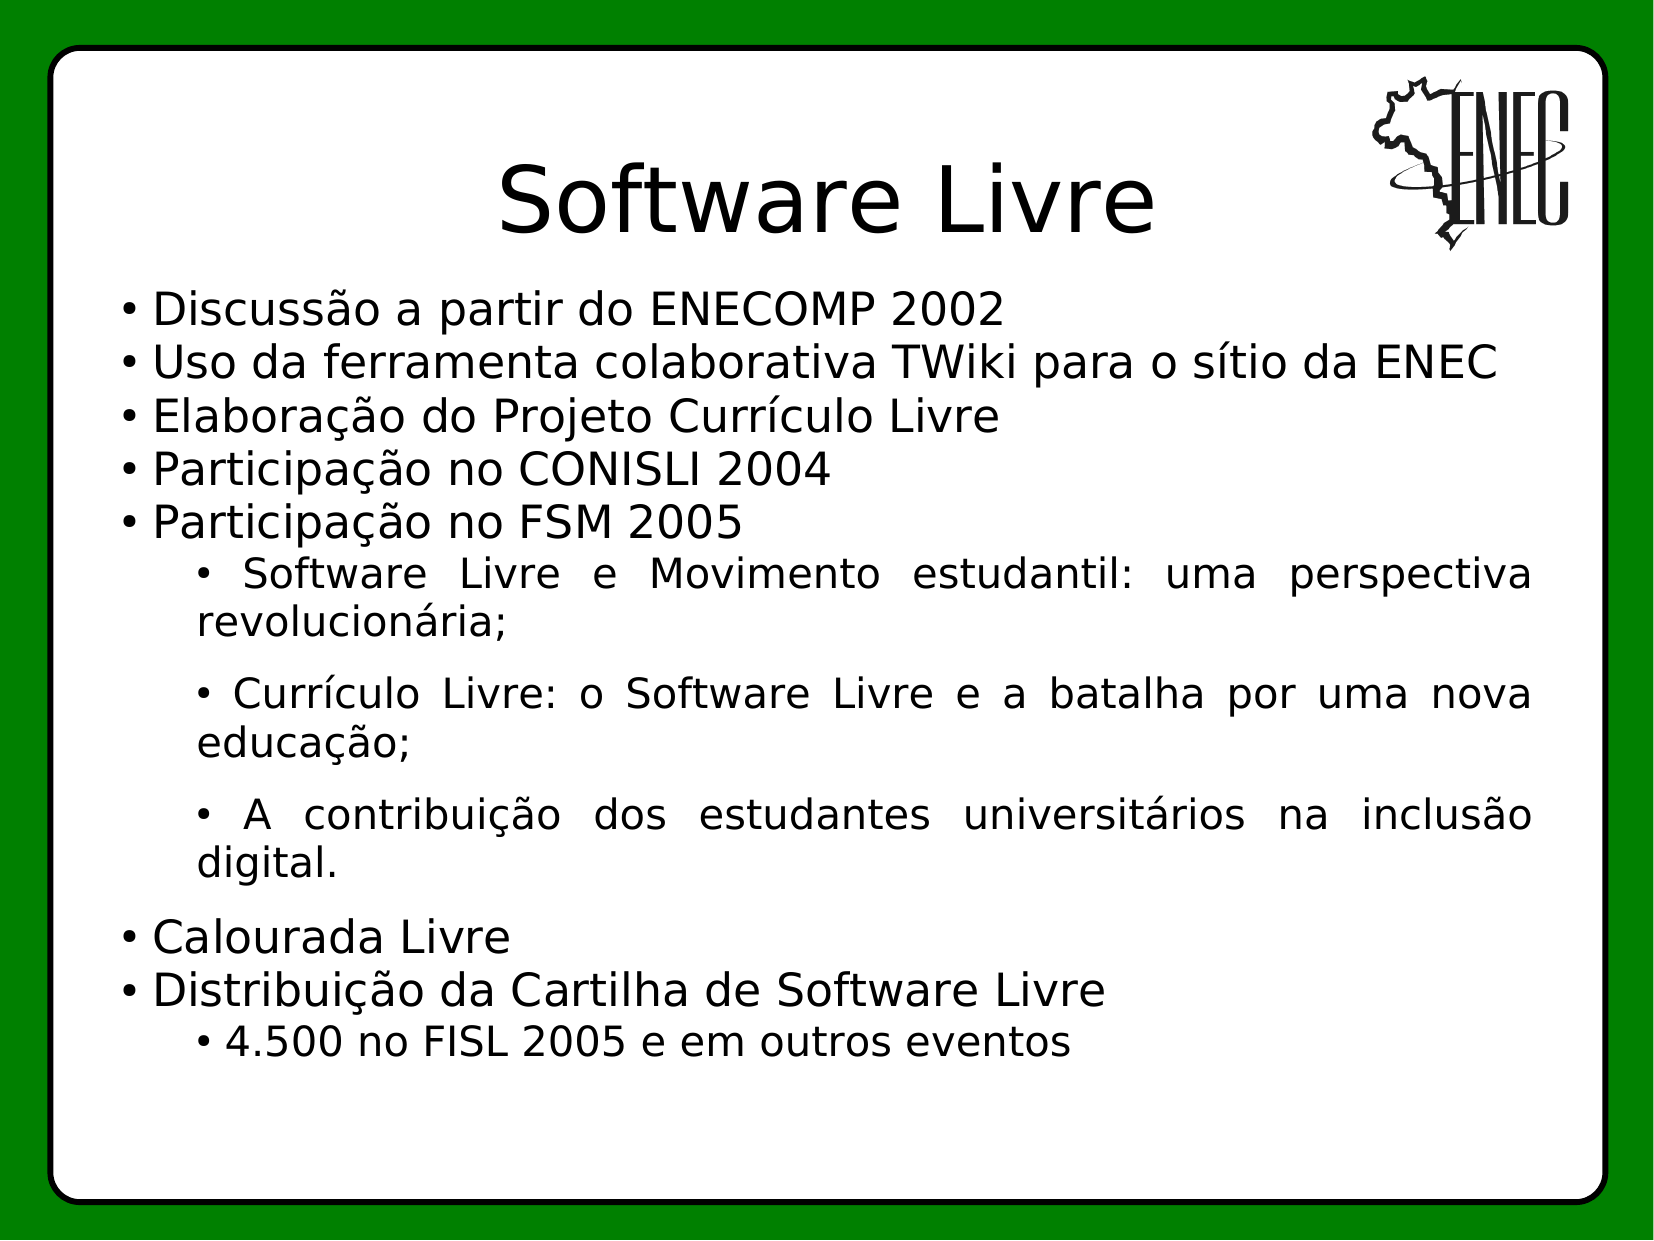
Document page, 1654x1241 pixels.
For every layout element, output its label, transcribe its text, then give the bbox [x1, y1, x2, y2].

title Software Livre [121, 97, 1534, 283]
list Discussão a partir do ENECOMP 2002 Uso da ferramenta colaborativa TWiki para o sítio da ENEC Elaboração do Projeto Currículo Livre Participação no CONISLI 2004 Participação no FSM 2005 Software Livre e Movimento estudantil: uma perspectiva revolucionária; Currículo Livre: o Software Livre e a batalha por uma nova educação; A contribuição dos estudantes universitários na inclusão digital. Calourada Livre Distribuição da Cartilha de Software Livre 4.500 no FISL 2005 e em outros eventos [121, 283, 1534, 1121]
picture [1367, 71, 1574, 273]
